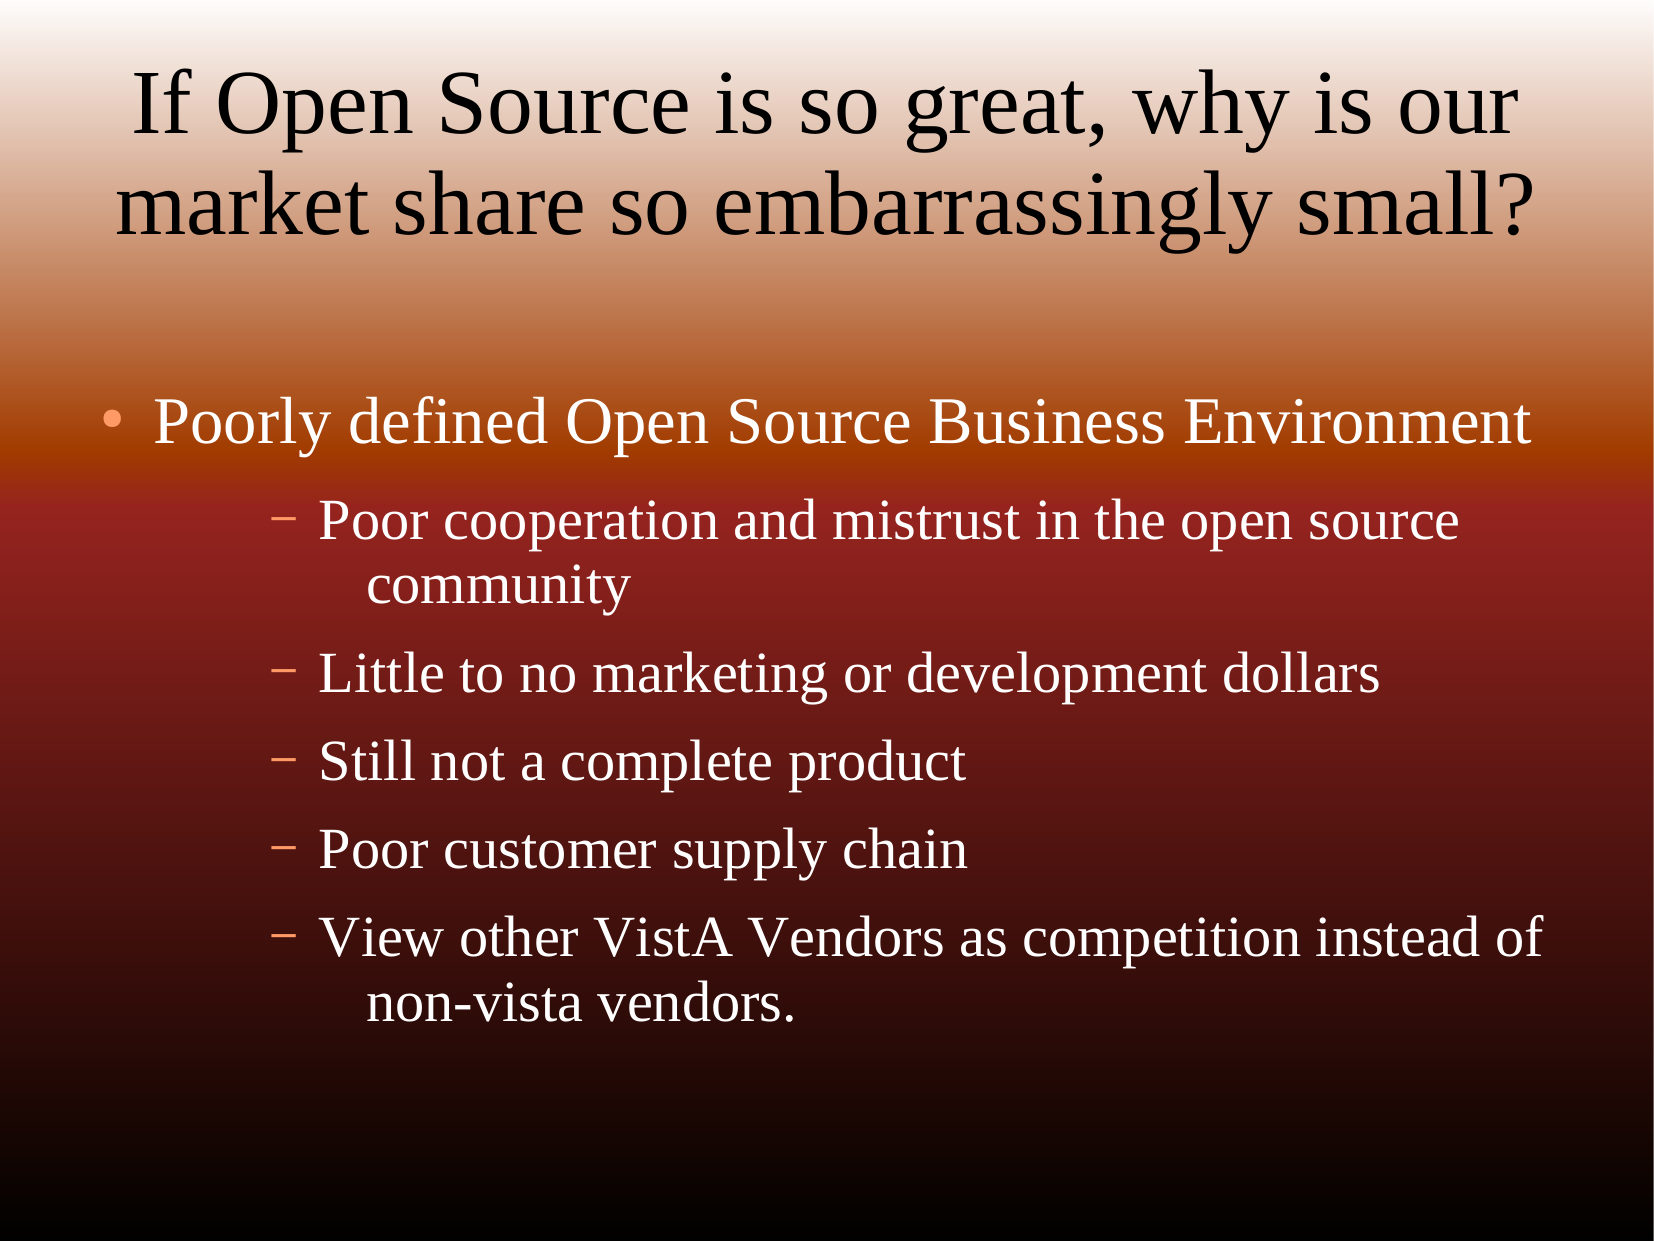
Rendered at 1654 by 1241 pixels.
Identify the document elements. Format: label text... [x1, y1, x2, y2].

list Poorly defined Open Source Business Environment Poor cooperation and mistrust in the open source community Little to no marketing or development dollars Still not a complete product Poor customer supply chain View other VistA Vendors as competition instead of non-vista vendors. [82, 383, 1571, 1078]
title If Open Source is so great, why is our market share so embarrassingly small? [82, 51, 1571, 255]
picture [0, 0, 1654, 1241]
